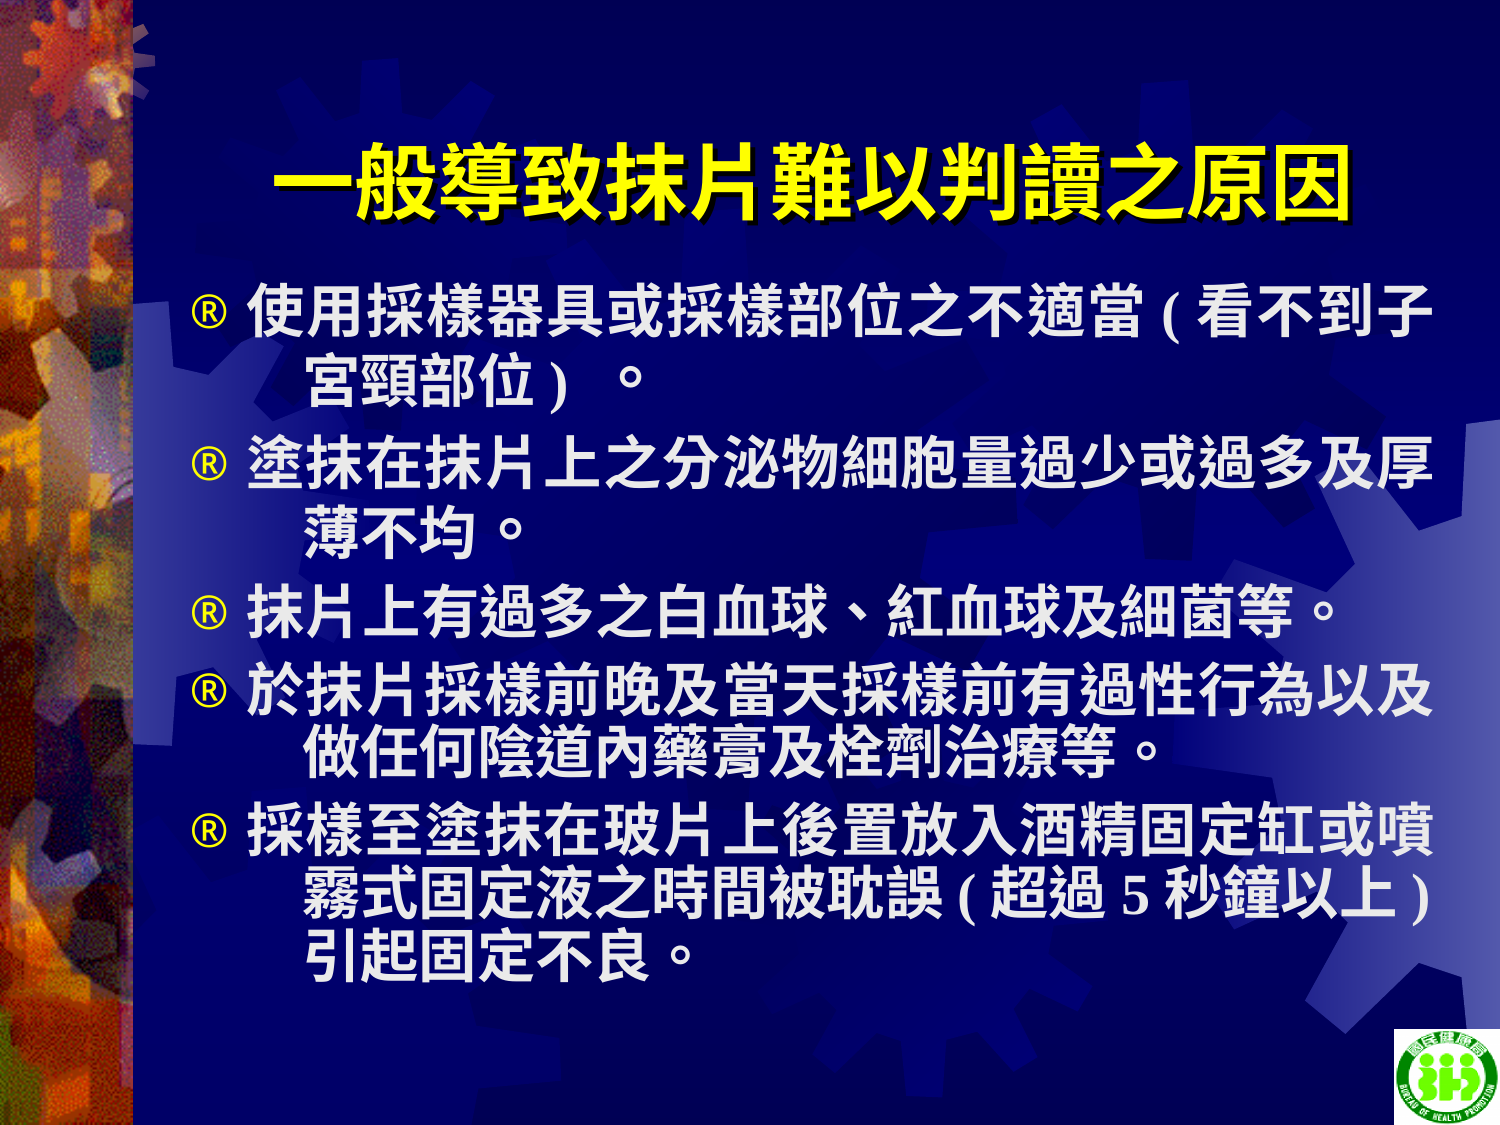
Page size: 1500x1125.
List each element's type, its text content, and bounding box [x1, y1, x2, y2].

list 使用採樣器具或採樣部位之不適當(看不到子宮頸部位) 。 塗抹在抹片上之分泌物細胞量過少或過多及厚薄不均。 抹片上有過多之白血球、紅血球及細菌等。 於抹片採樣前晚及當天採樣前有過性行為以及做任何陰道內藥膏及栓劑治療等。 採樣至塗抹在玻片上後置放入酒精固定缸或噴霧式固定液之時間被耽誤(超過5秒鐘以上)引起固定不良。 [174, 275, 1450, 1024]
title 一般導致抹片難以判讀之原因 [174, 50, 1450, 238]
